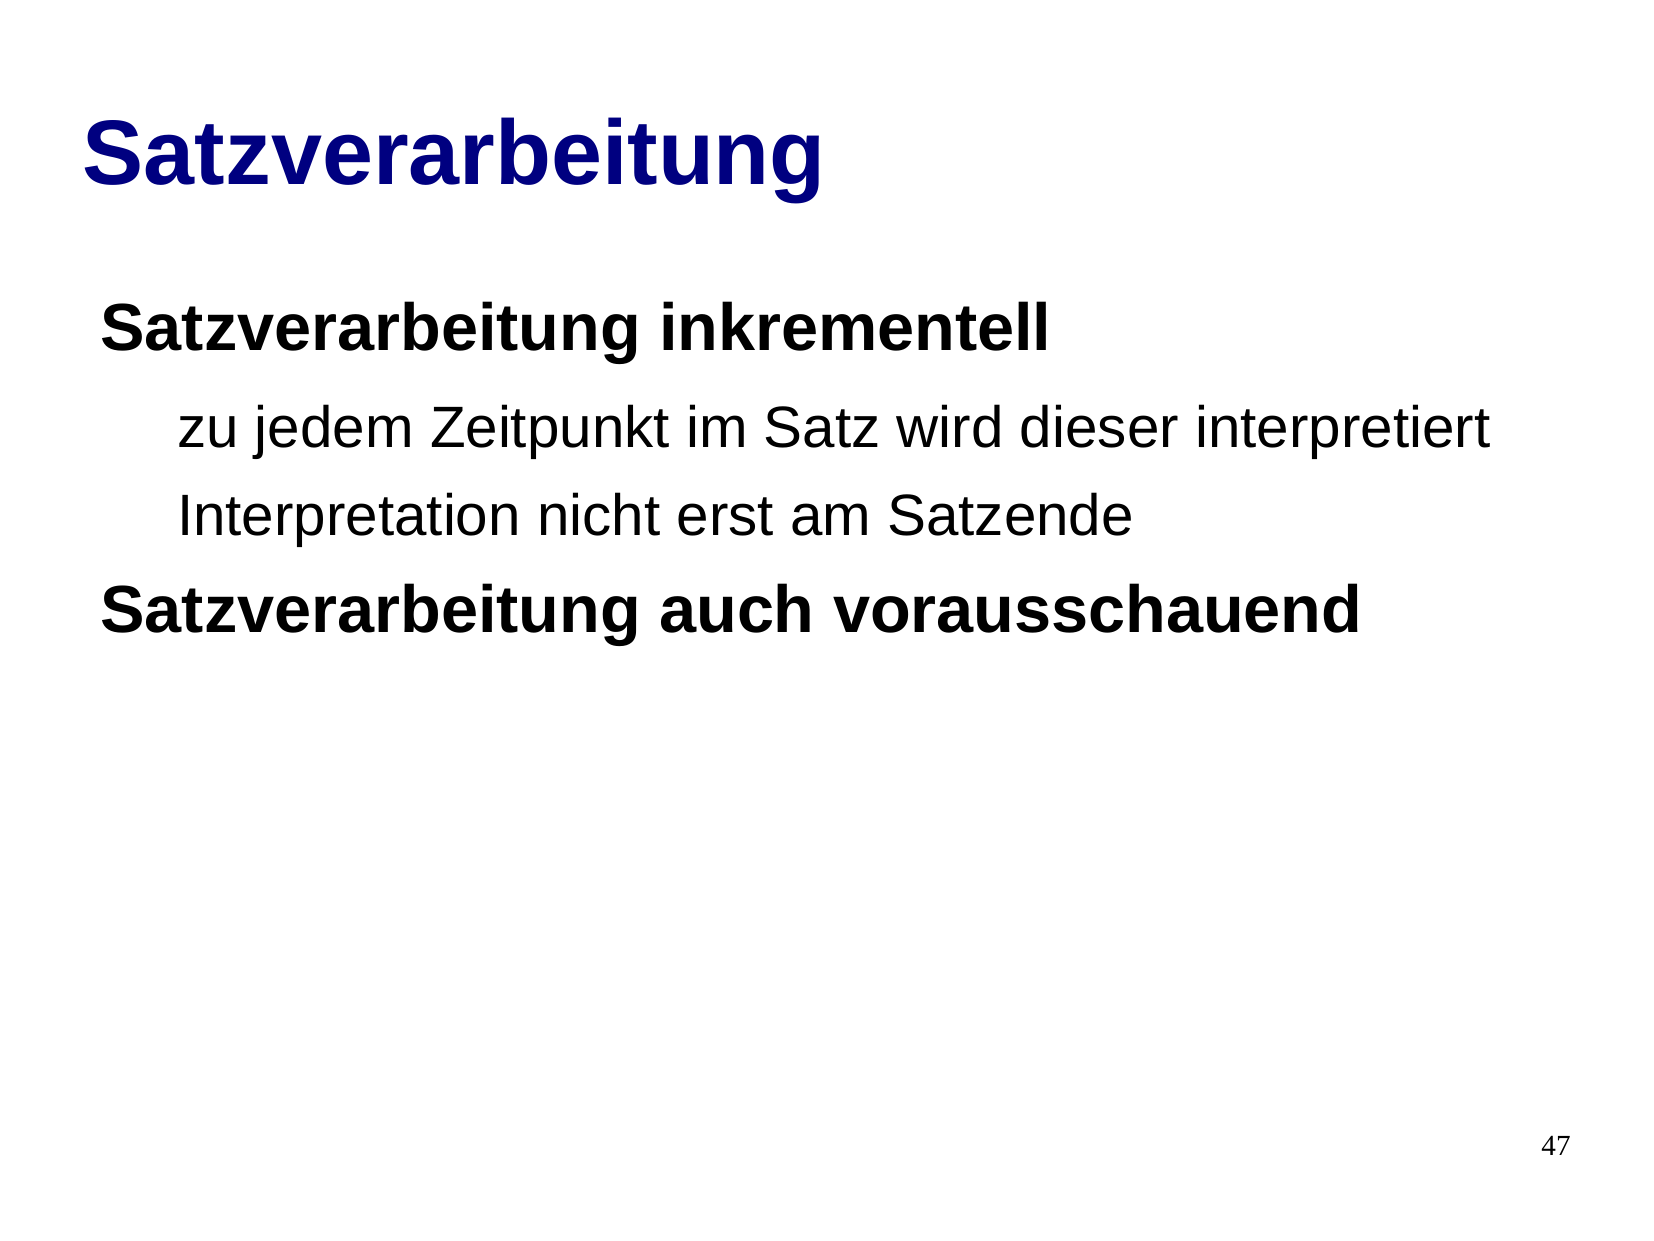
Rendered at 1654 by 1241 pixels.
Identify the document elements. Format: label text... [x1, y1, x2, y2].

list Satzverarbeitung inkrementell zu jedem Zeitpunkt im Satz wird dieser interpretiert Interpretation nicht erst am Satzende Satzverarbeitung auch vorausschauend [82, 290, 1571, 1094]
title Satzverarbeitung [82, 49, 1571, 257]
